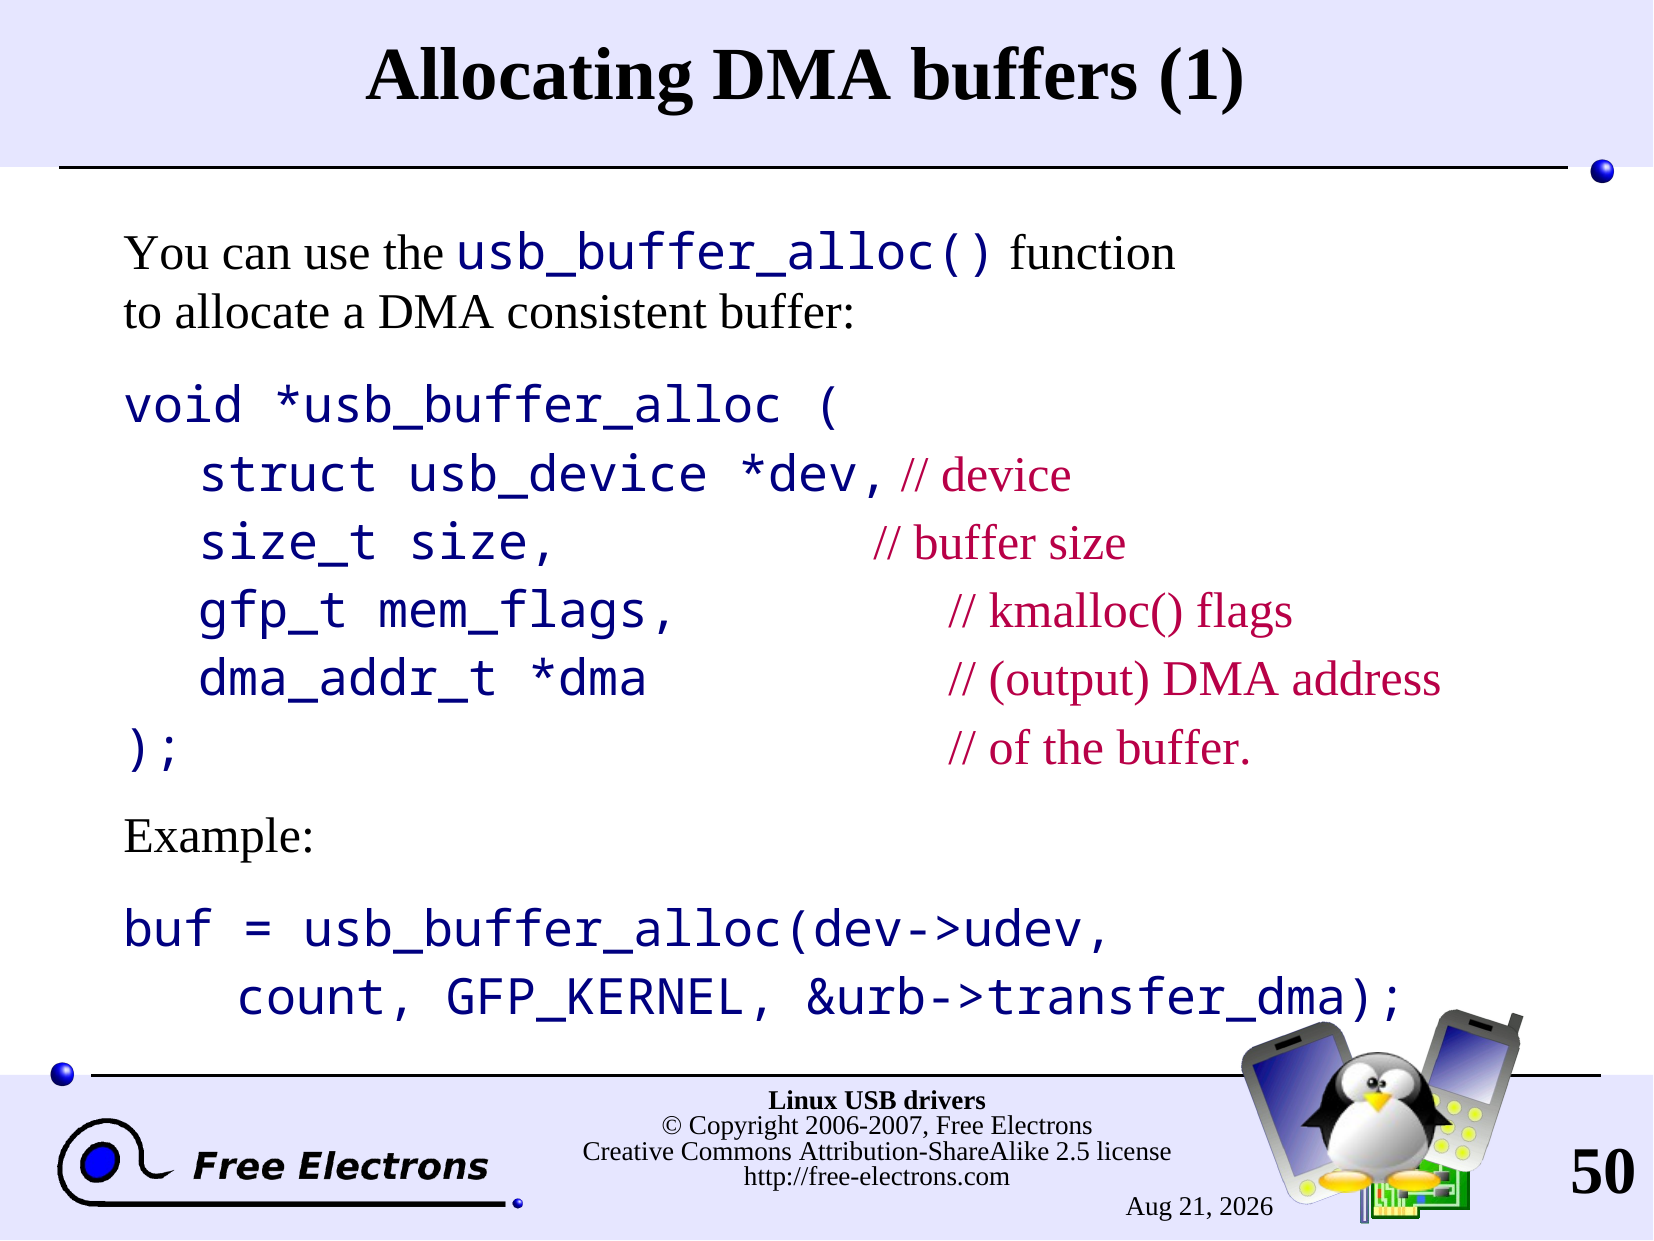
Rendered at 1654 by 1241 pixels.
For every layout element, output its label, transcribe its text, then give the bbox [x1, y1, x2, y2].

picture [1231, 1066, 1521, 1241]
title Allocating DMA buffers (1) [60, 25, 1551, 124]
picture [50, 1107, 527, 1216]
list You can use the usb_buffer_alloc() function to allocate a DMA consistent buffer: void *usb_buffer_alloc ( struct usb_device *dev, // device size_t size, // buffer size gfp_t mem_flags, // kmalloc() flags dma_addr_t *dma // (output) DMA address ); // of the buffer. Example: buf = usb_buffer_alloc(dev->udev, count, GFP_KERNEL, &urb->transfer_dma); [105, 216, 1565, 1066]
